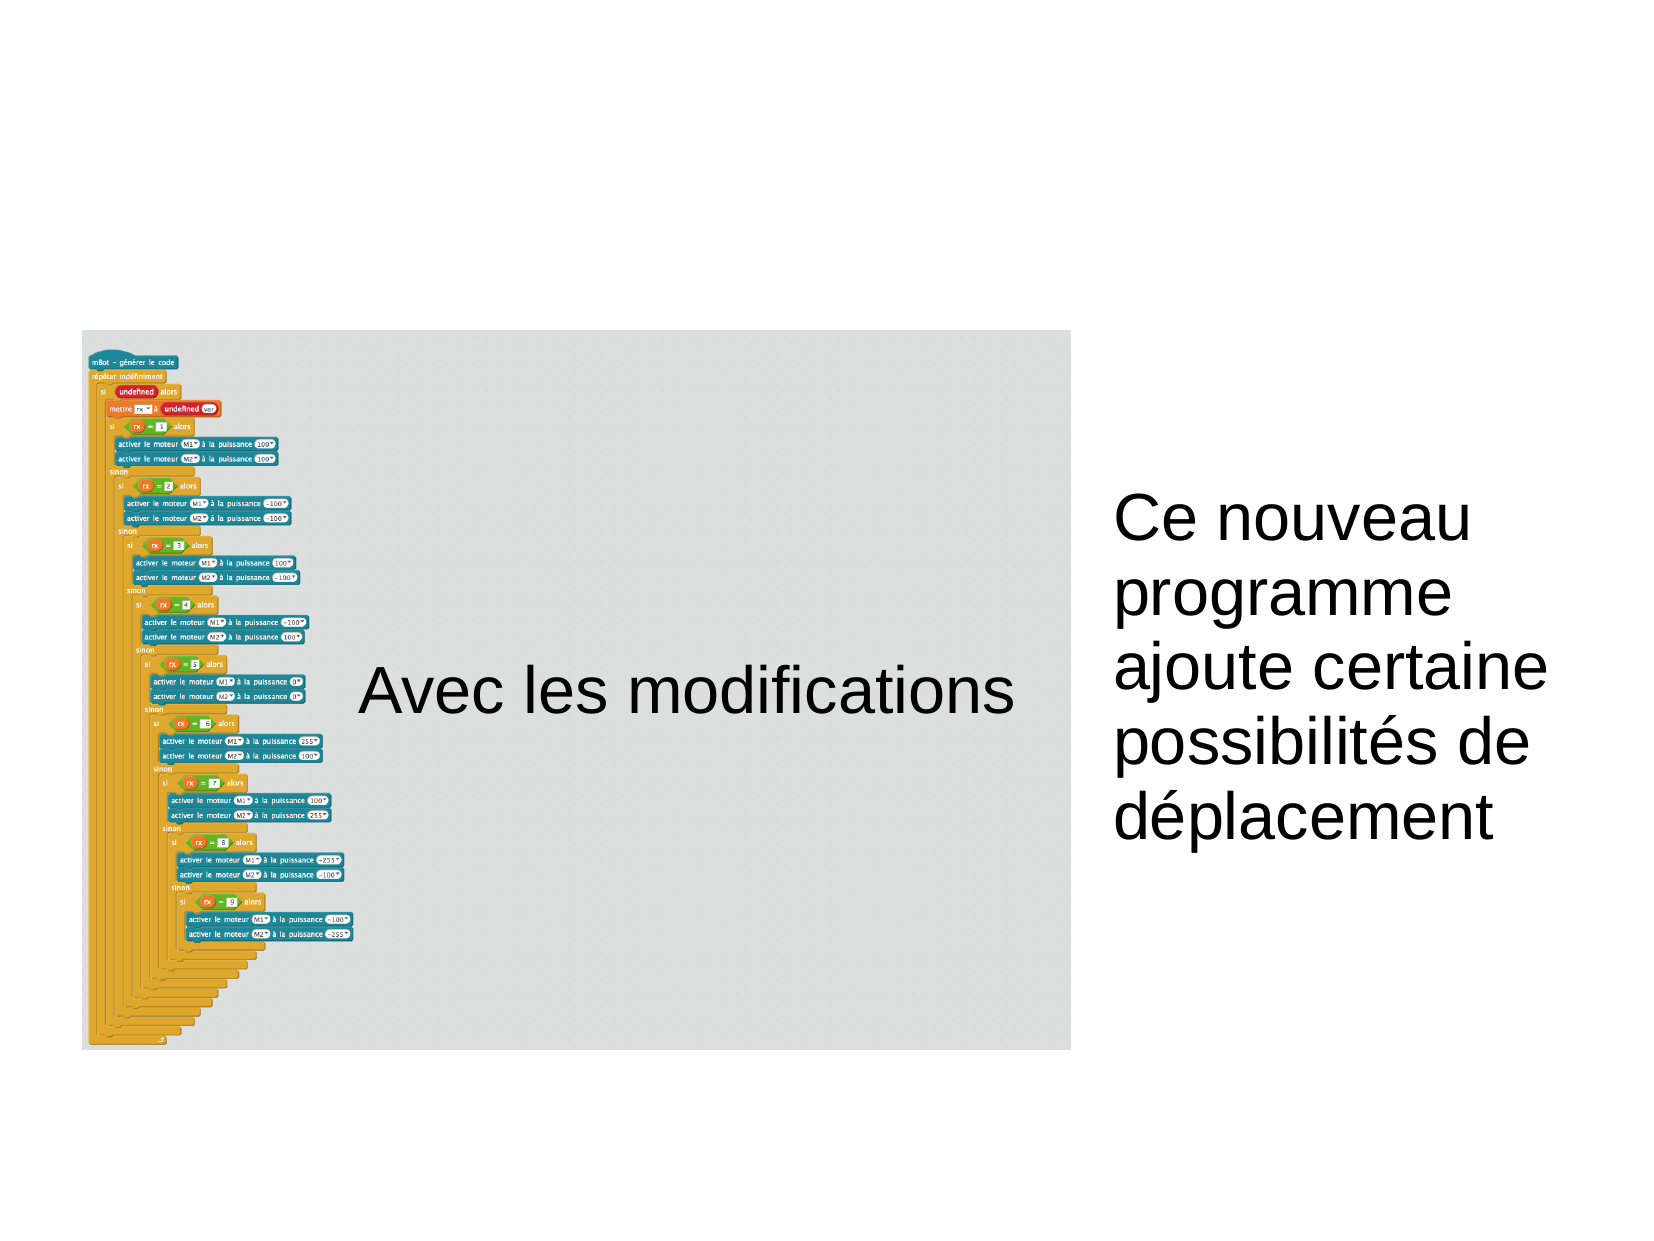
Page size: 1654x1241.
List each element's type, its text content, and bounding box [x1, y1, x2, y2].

text_box Ce nouveau programme ajoute certaine possibilités de déplacement [1098, 472, 1619, 862]
picture [82, 330, 1071, 1050]
